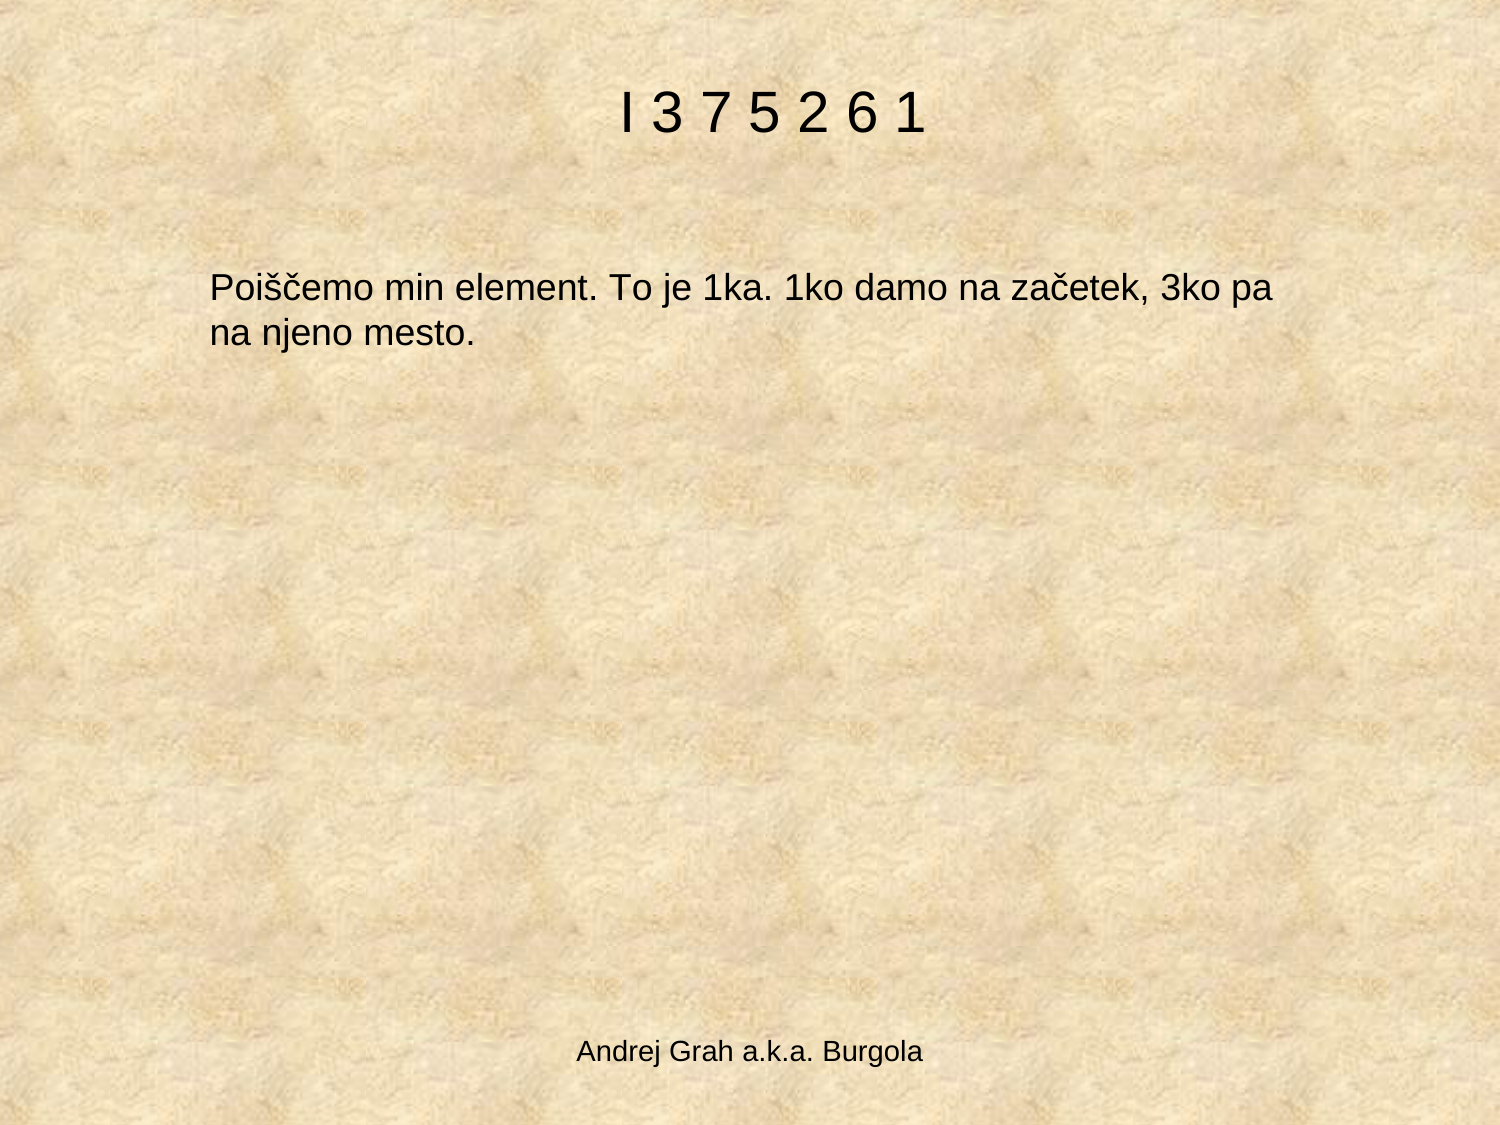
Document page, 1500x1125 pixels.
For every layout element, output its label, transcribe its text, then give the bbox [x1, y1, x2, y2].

picture [0, 0, 1500, 1125]
text_box Poiščemo min element. To je 1ka. 1ko damo na začetek, 3ko pa na njeno mesto. [194, 255, 1306, 361]
text_box Andrej Grah a.k.a. Burgola [512, 1024, 988, 1103]
text_box I 3 7 5 2 6 1 [159, 66, 1388, 152]
